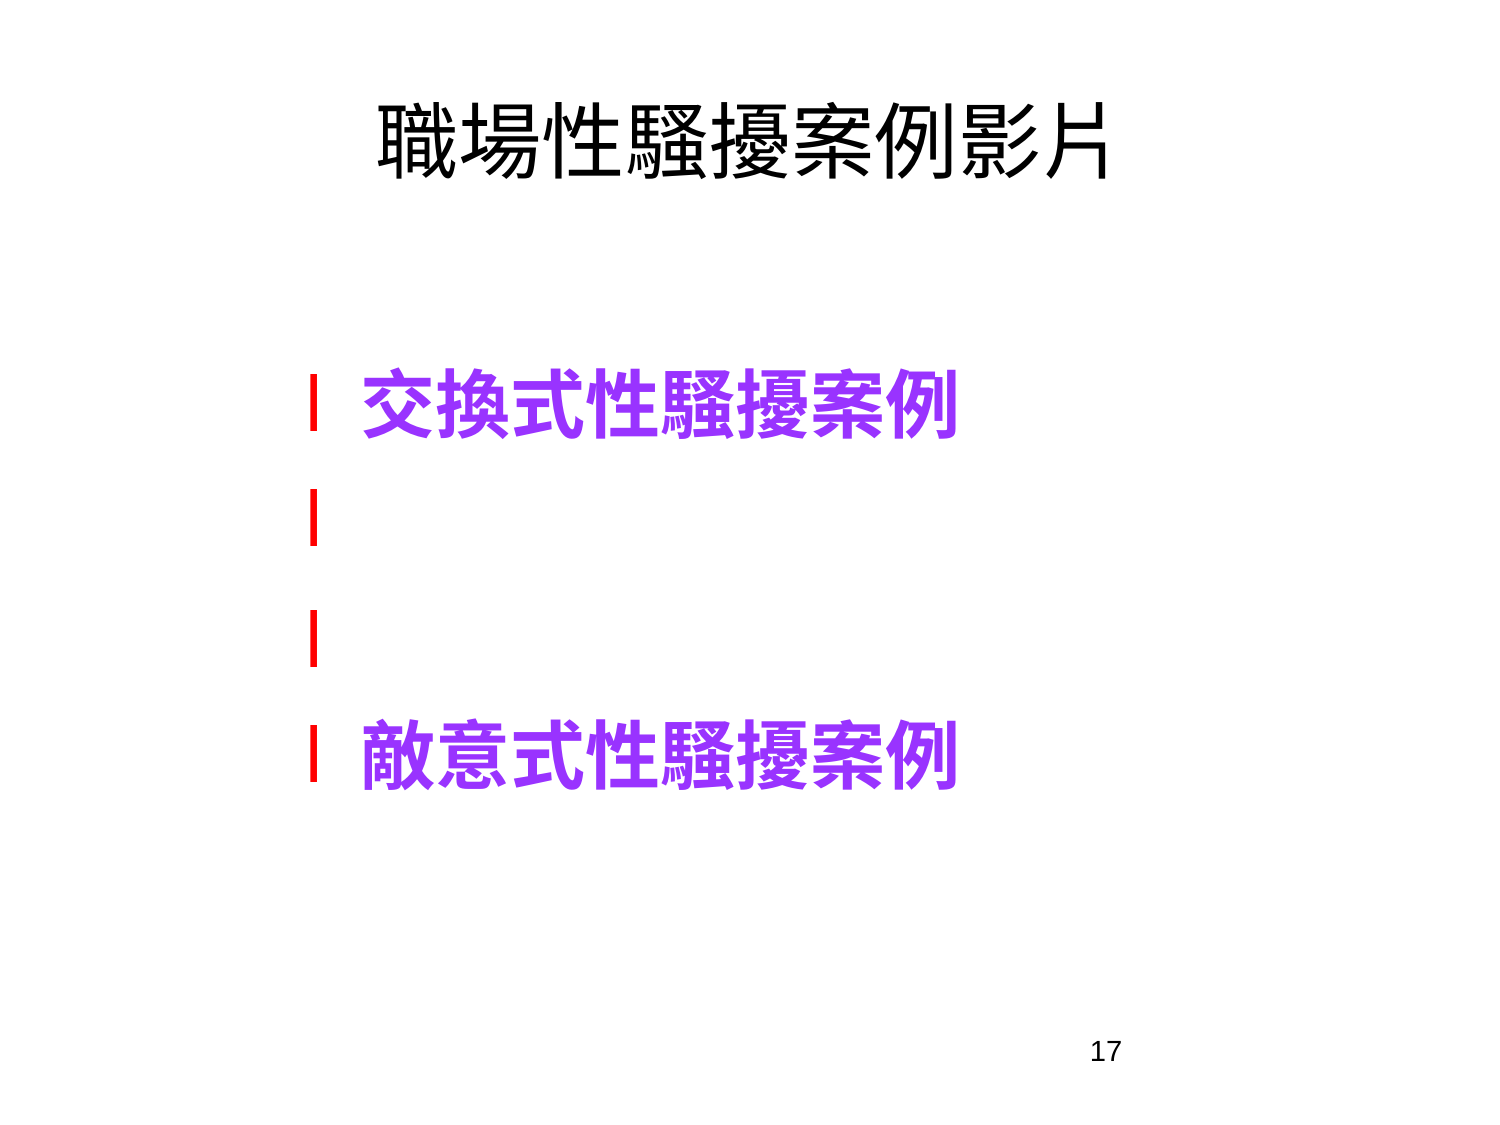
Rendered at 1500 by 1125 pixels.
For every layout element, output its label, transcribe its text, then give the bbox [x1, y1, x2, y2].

title 職場性騷擾案例影片 [75, 45, 1426, 233]
text_box [1074, 1024, 1426, 1103]
list 交換式性騷擾案例 敵意式性騷擾案例 [289, 350, 1199, 1012]
